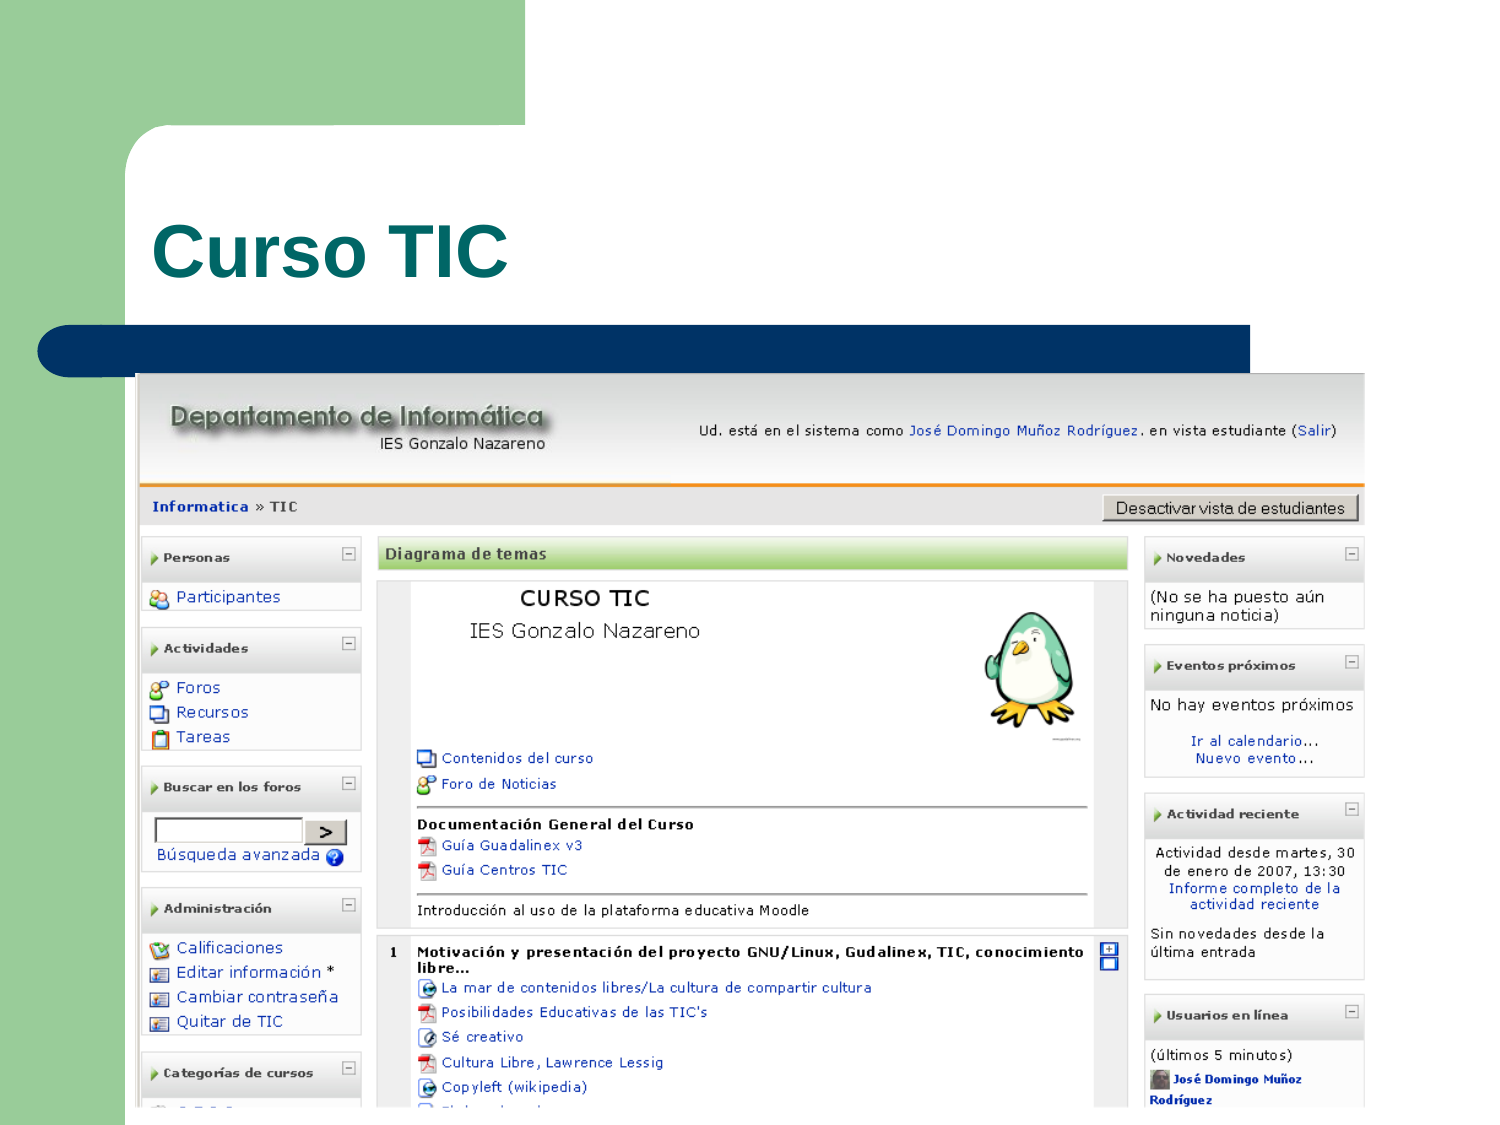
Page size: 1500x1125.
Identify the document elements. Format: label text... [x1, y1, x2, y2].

picture [135, 373, 1365, 1108]
title Curso TIC [136, 136, 1414, 301]
